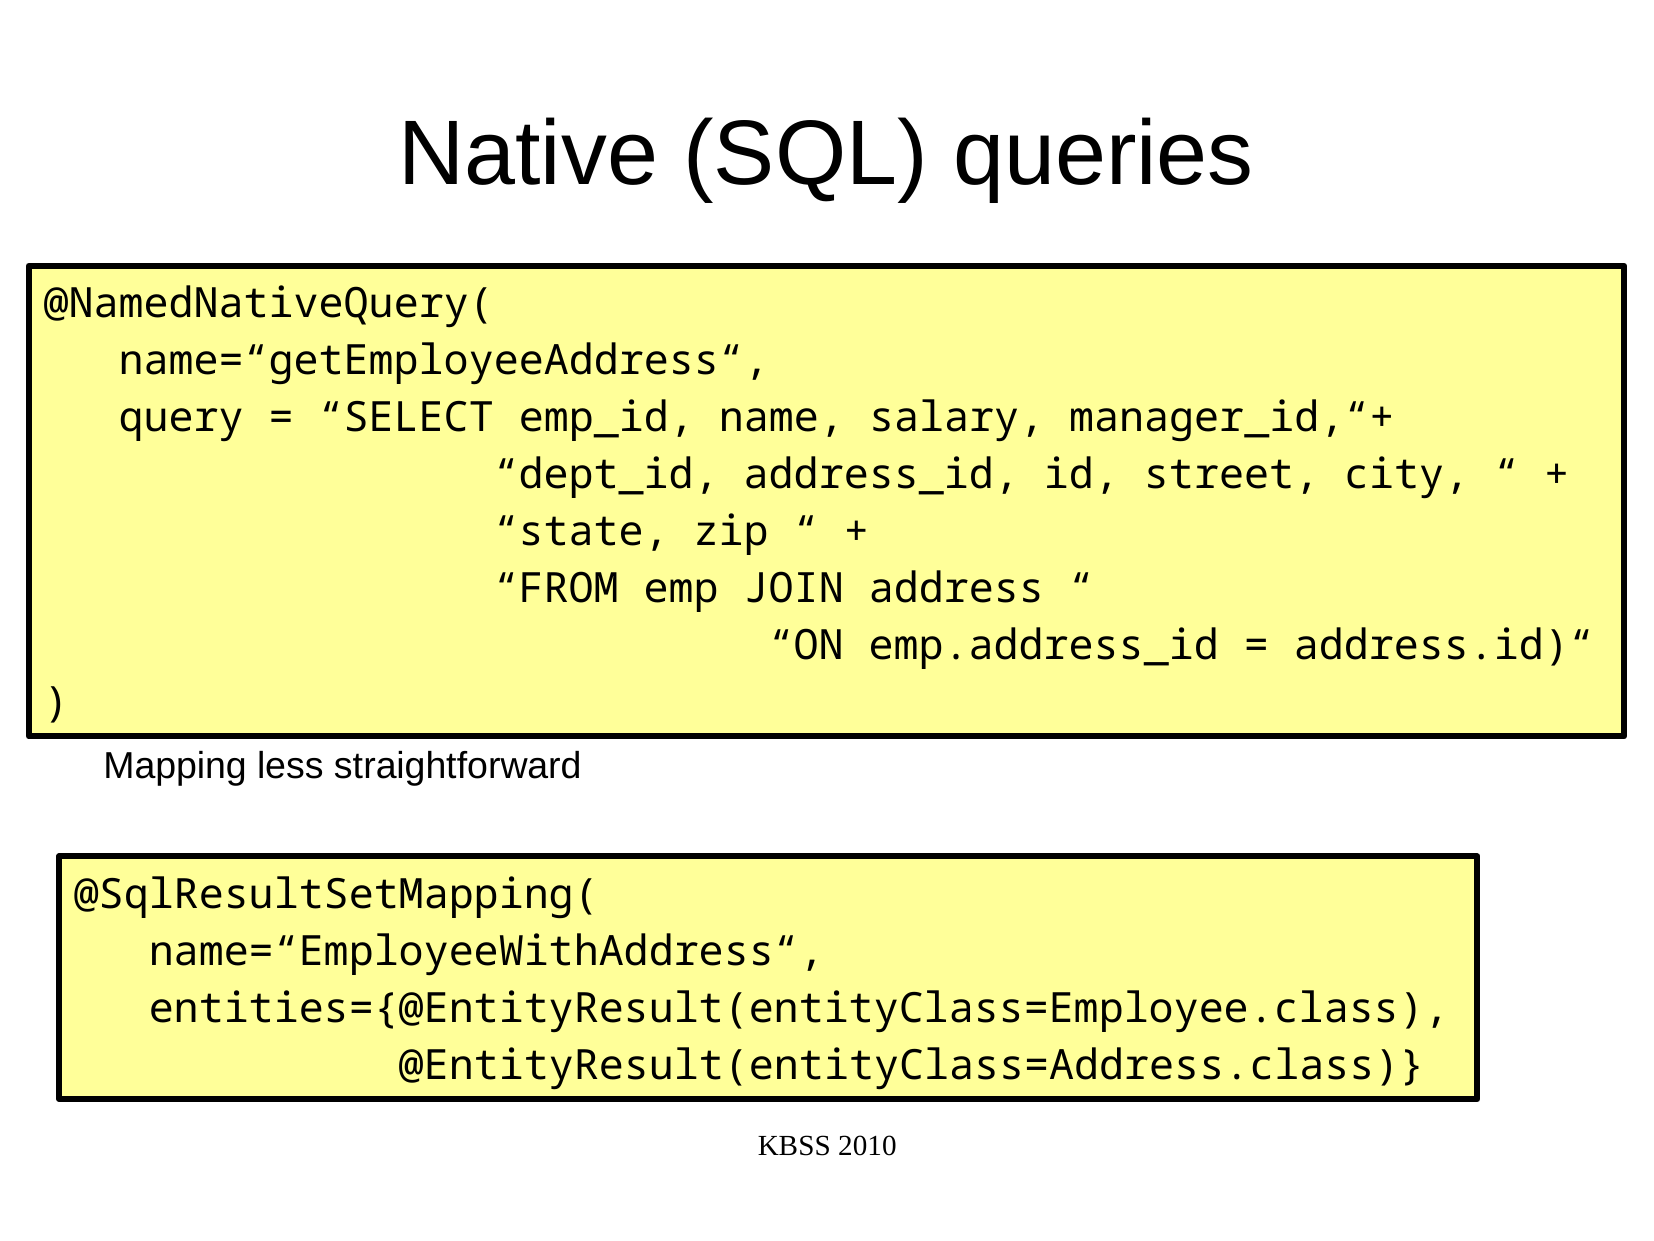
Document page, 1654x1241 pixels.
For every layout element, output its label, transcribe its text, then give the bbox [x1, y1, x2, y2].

text_box Mapping less straightforward [88, 736, 596, 794]
title Native (SQL) queries [82, 49, 1571, 257]
text_box @NamedNativeQuery( name=“getEmployeeAddress“, query = “SELECT emp_id, name, salary, manager_id,“+ “dept_id, address_id, id, street, city, “ + “state, zip “ + “FROM emp JOIN address “ “ON emp.address_id = address.id)“ ) [28, 265, 1625, 669]
text_box @SqlResultSetMapping( name=“EmployeeWithAddress“, entities={@EntityResult(entityClass=Employee.class), @EntityResult(entityClass=Address.class)} [59, 856, 1478, 1066]
